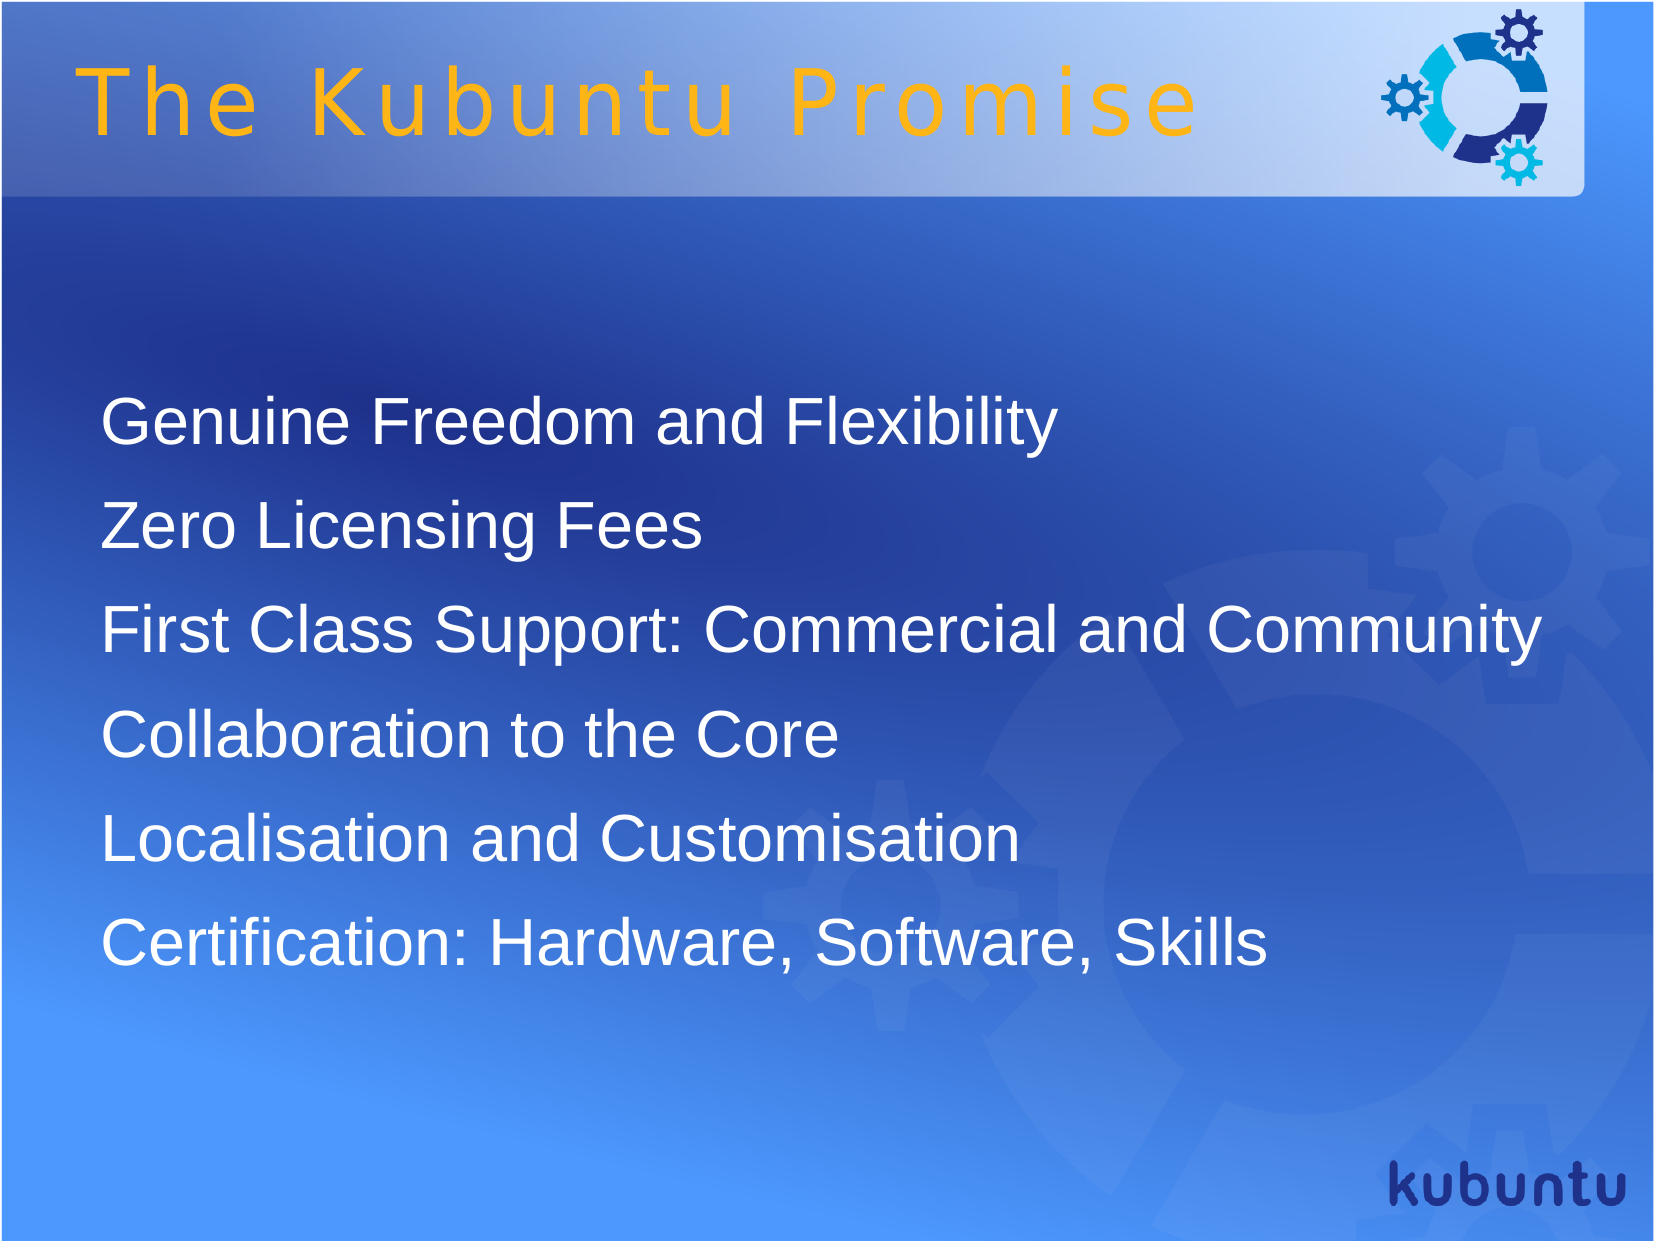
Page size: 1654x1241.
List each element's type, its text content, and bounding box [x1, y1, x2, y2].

picture [0, 0, 1654, 1241]
title The Kubuntu Promise [76, 0, 1359, 207]
list Genuine Freedom and Flexibility Zero Licensing Fees First Class Support: Commercial and Community Collaboration to the Core Localisation and Customisation Certification: Hardware, Software, Skills [82, 383, 1625, 1085]
